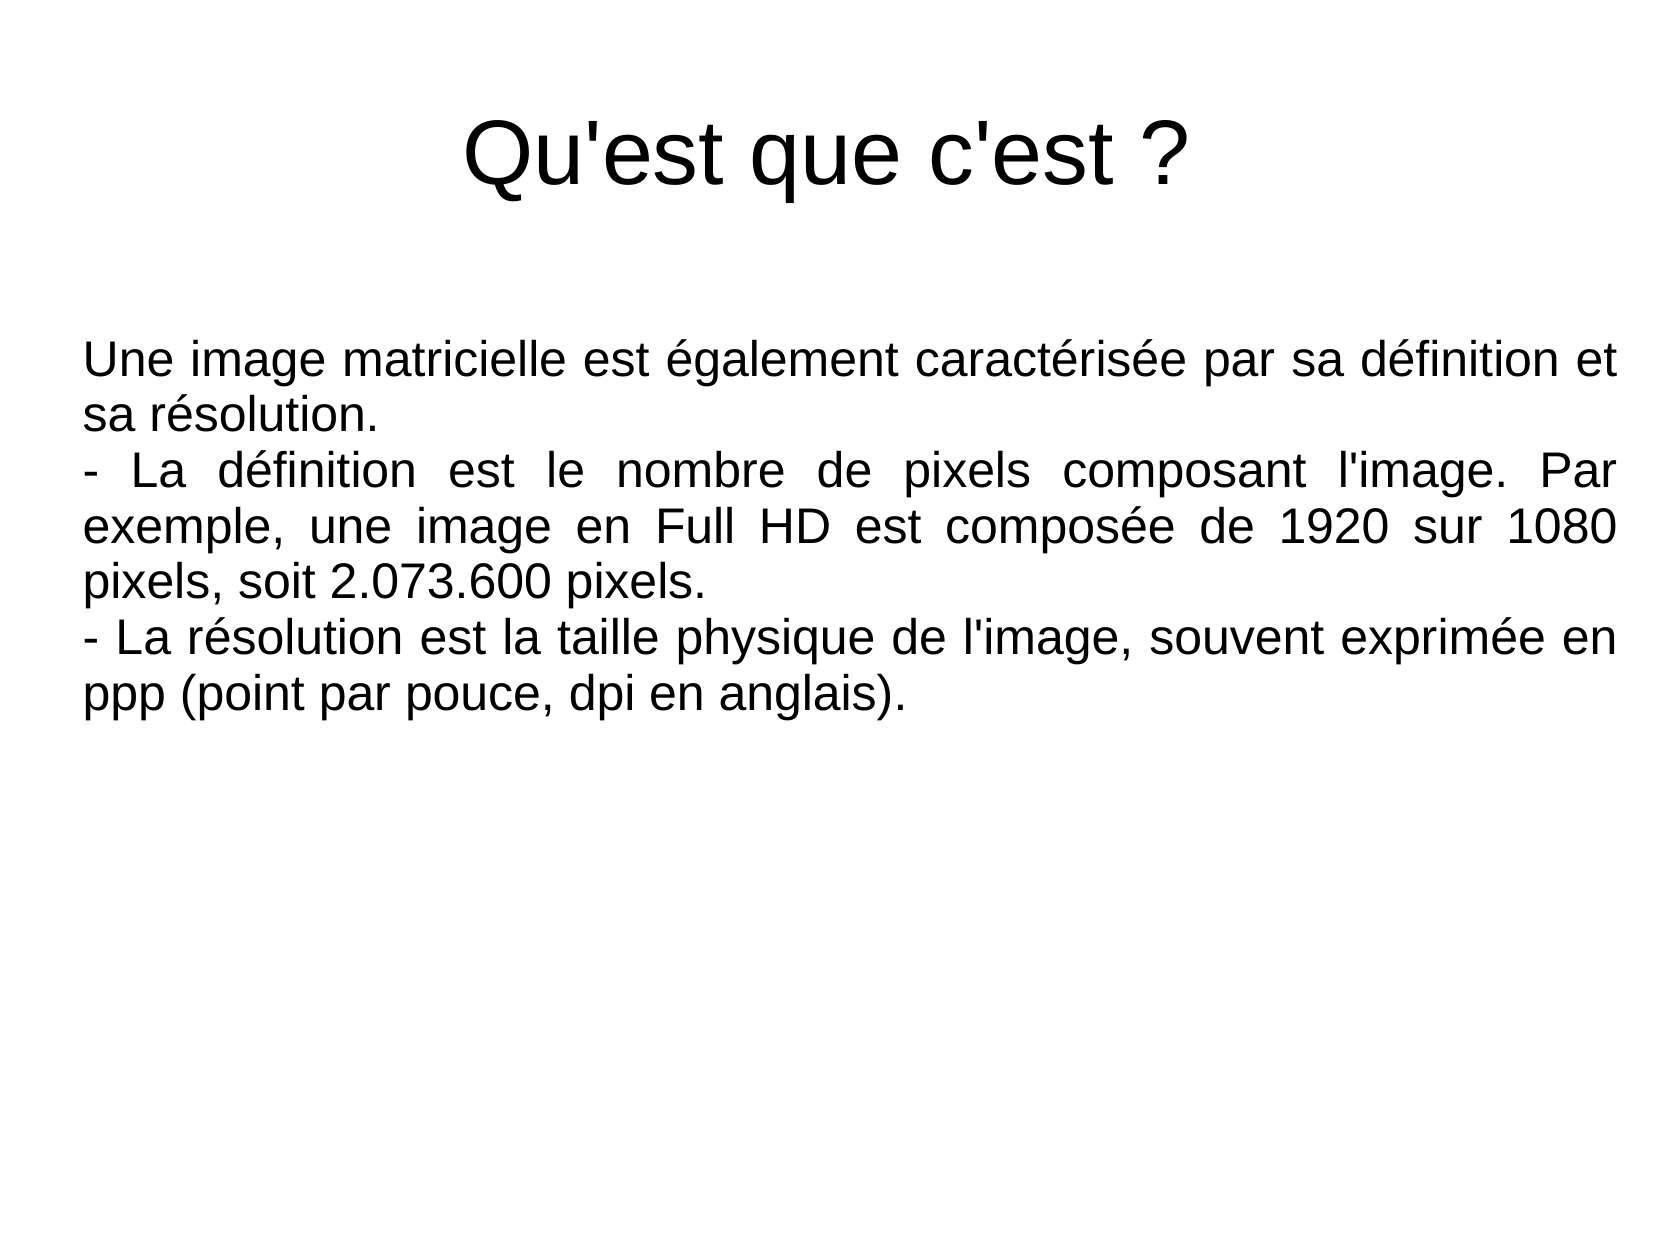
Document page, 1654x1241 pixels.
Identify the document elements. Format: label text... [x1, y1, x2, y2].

list Une image matricielle est également caractérisée par sa définition et sa résolution. - La définition est le nombre de pixels composant l'image. Par exemple, une image en Full HD est composée de 1920 sur 1080 pixels, soit 2.073.600 pixels. - La résolution est la taille physique de l'image, souvent exprimée en ppp (point par pouce, dpi en anglais). [82, 330, 1619, 1205]
title Qu'est que c'est ? [82, 49, 1571, 257]
